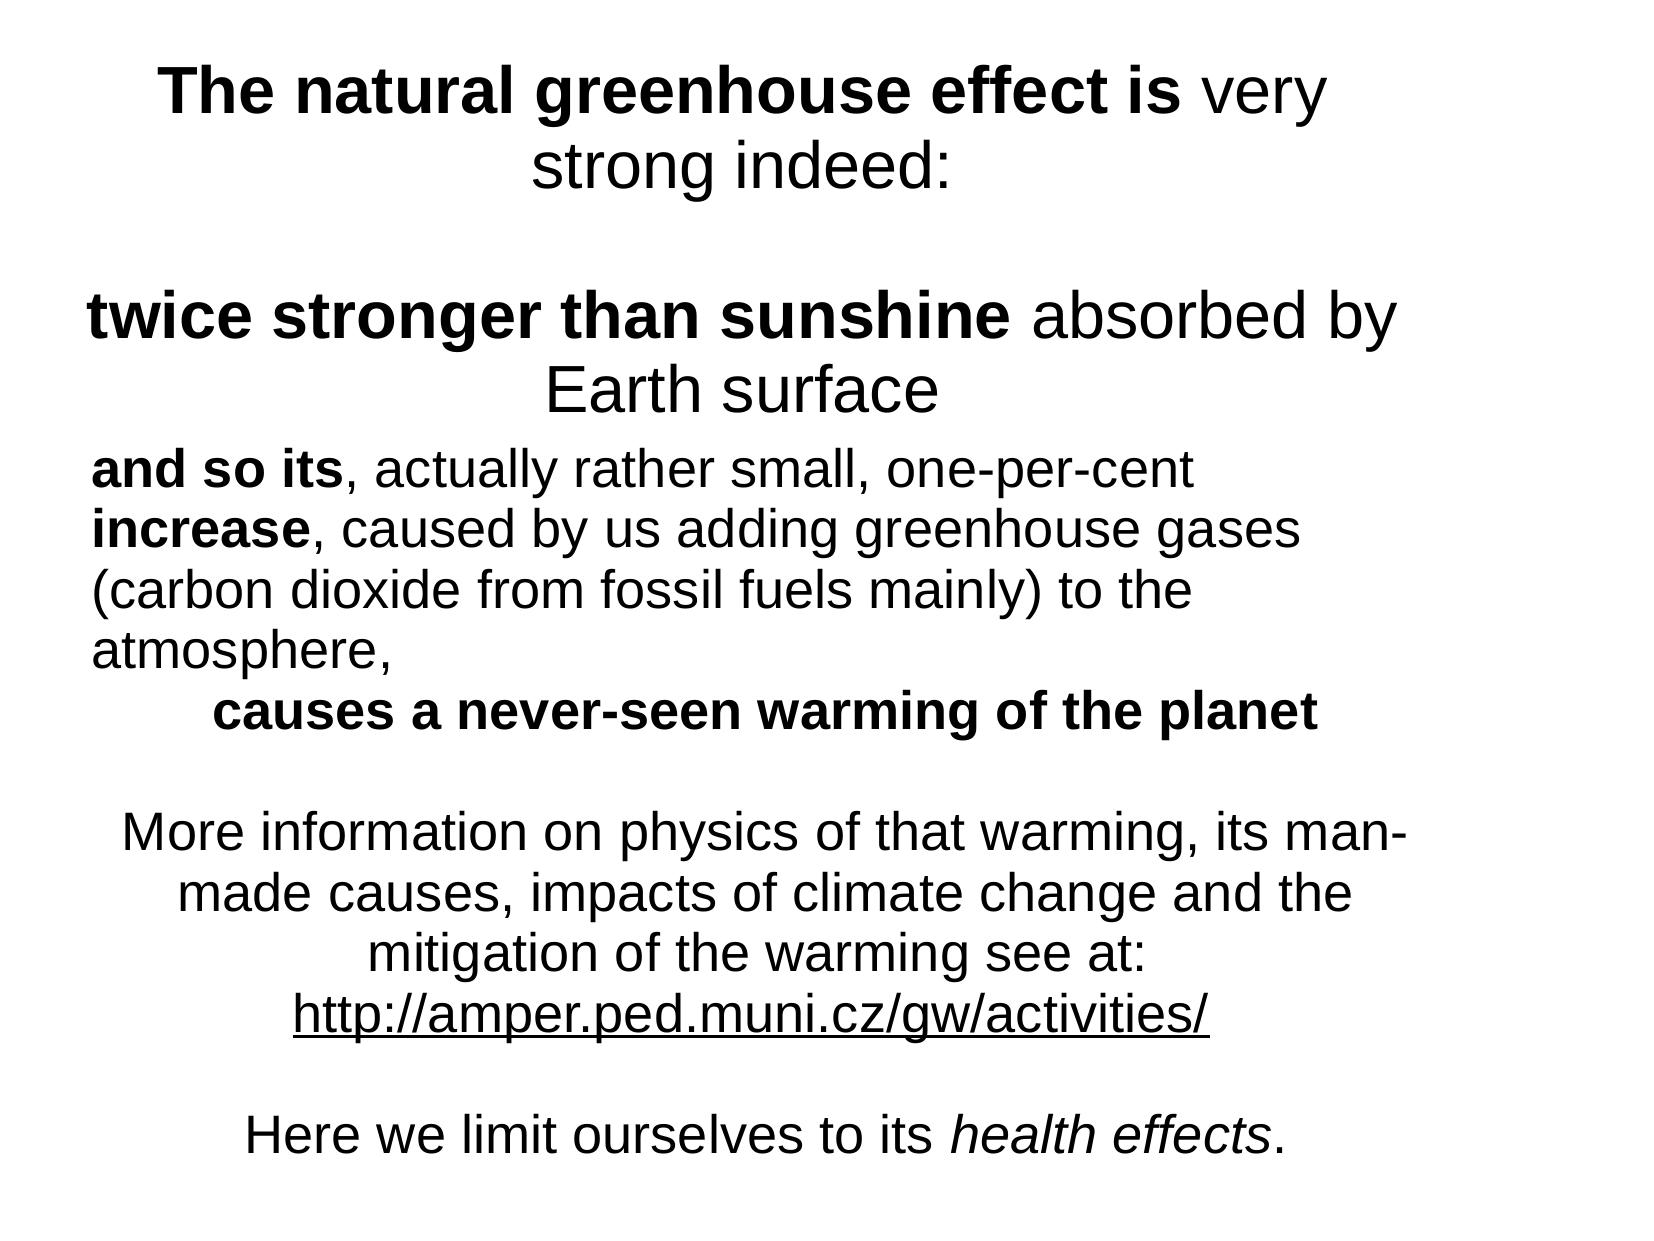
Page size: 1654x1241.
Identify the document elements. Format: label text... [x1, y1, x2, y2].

subtitle and so its, actually rather small, one-per-cent increase, caused by us adding greenhouse gases (carbon dioxide from fossil fuels mainly) to the atmosphere, causes a never-seen warming of the planet More information on physics of that warming, its man-made causes, impacts of climate change and the mitigation of the warming see at: http://amper.ped.muni.cz/gw/activities/ Here we limit ourselves to its health effects. [91, 435, 1441, 1229]
title The natural greenhouse effect is very strong indeed: twice stronger than sunshine absorbed by Earth surface [67, 53, 1418, 428]
